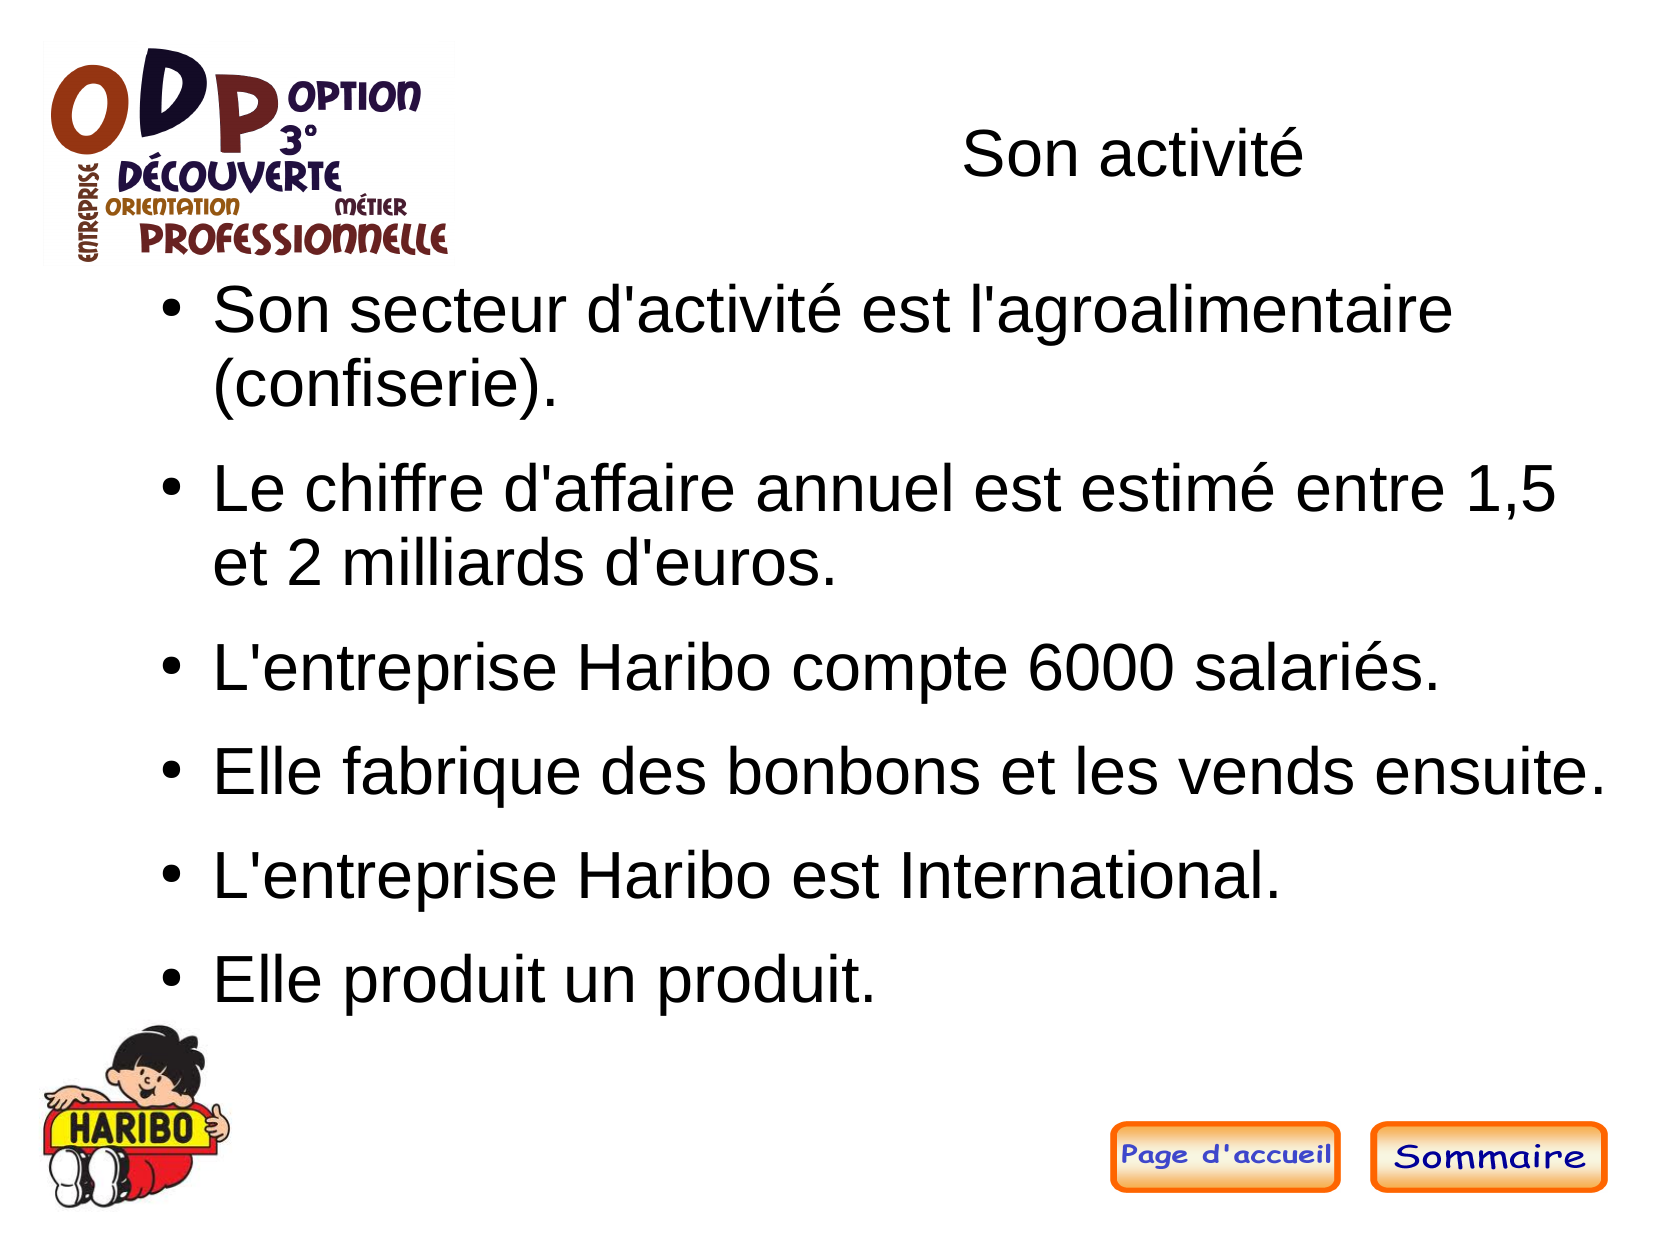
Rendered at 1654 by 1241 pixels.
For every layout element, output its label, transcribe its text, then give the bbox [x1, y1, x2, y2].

picture [1110, 1121, 1341, 1193]
title Son activité [637, 49, 1630, 257]
picture [43, 41, 455, 266]
picture [23, 1003, 249, 1238]
list Son secteur d'activité est l'agroalimentaire (confiserie). Le chiffre d'affaire annuel est estimé entre 1,5 et 2 milliards d'euros. L'entreprise Haribo compte 6000 salariés. Elle fabrique des bonbons et les vends ensuite. L'entreprise Haribo est International. Elle produit un produit. [141, 271, 1630, 1018]
picture [1370, 1121, 1608, 1193]
